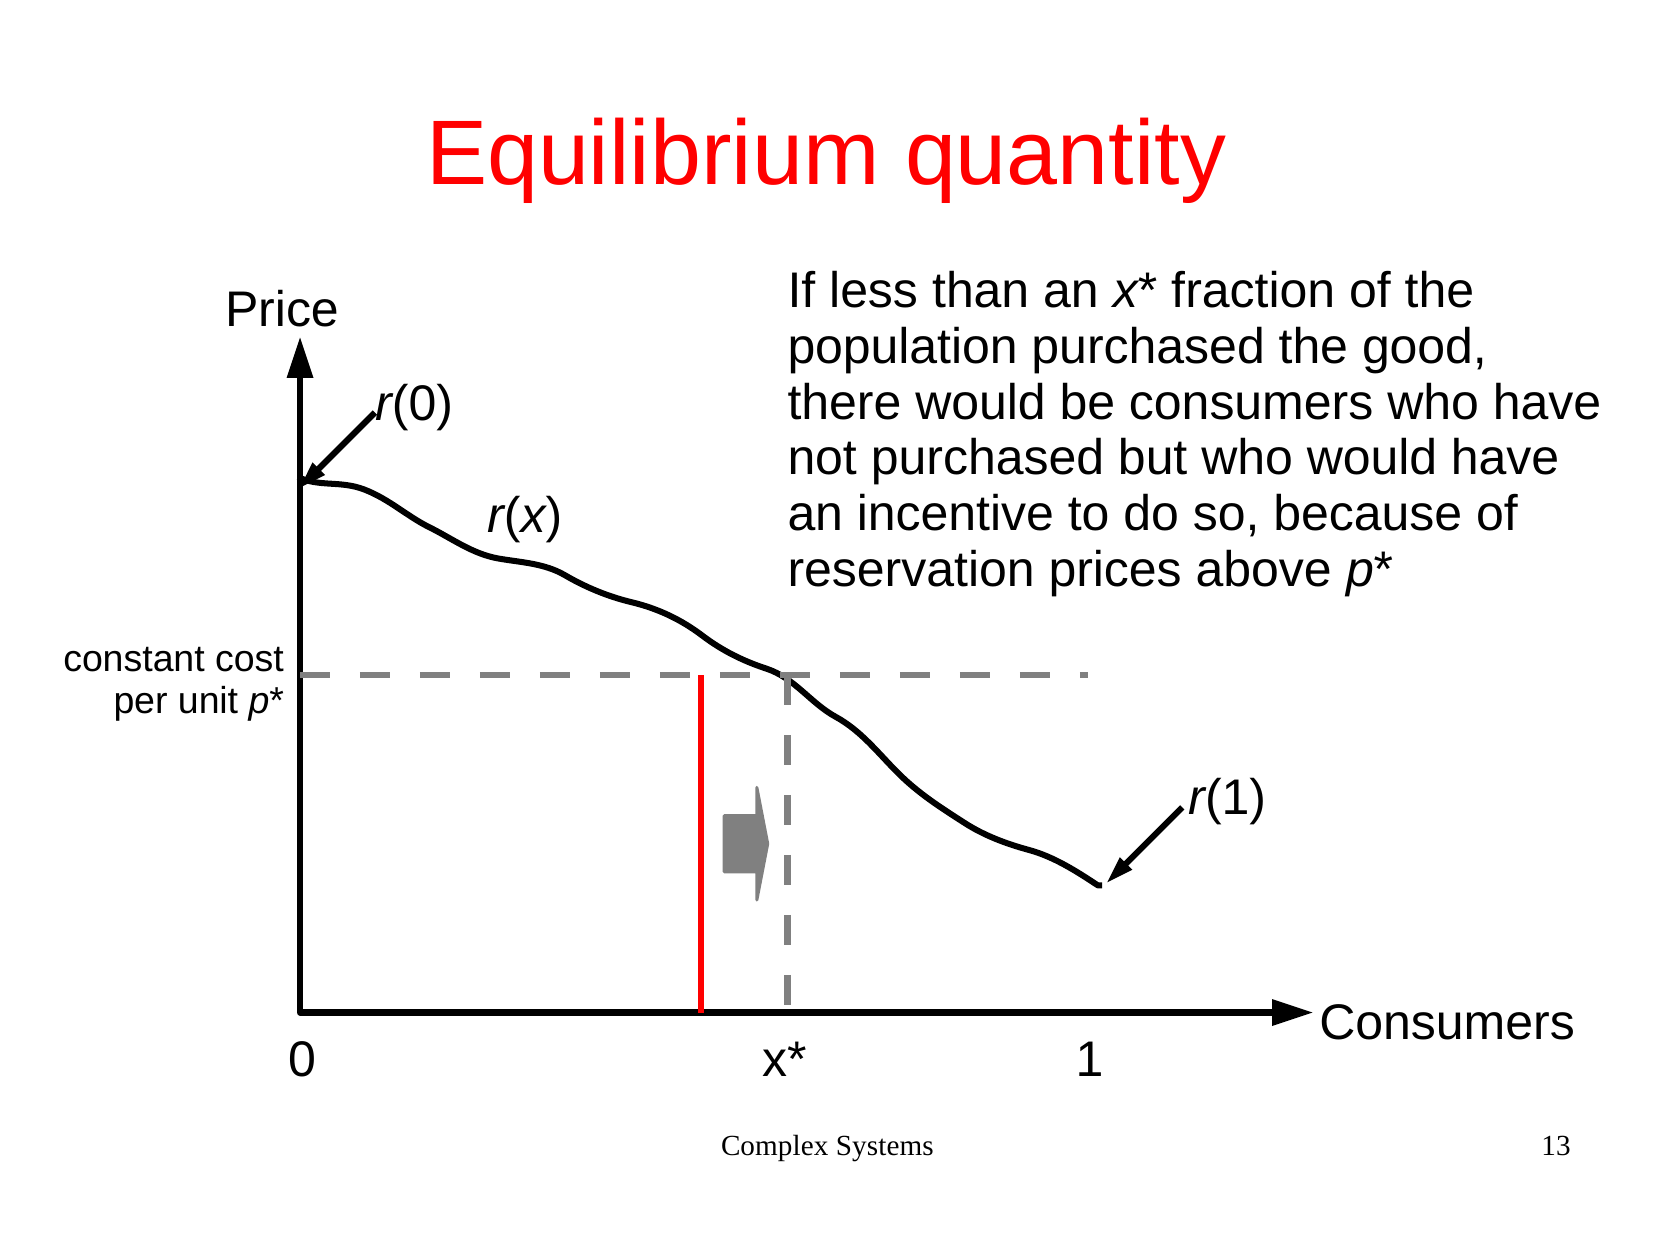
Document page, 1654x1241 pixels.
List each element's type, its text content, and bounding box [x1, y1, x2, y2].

text_box If less than an x* fraction of the population purchased the good, there would be consumers who have not purchased but who would have an incentive to do so, because of reservation prices above p* [787, 262, 1613, 598]
text_box constant cost per unit p* [63, 637, 289, 722]
title Equilibrium quantity [82, 49, 1571, 257]
text_box r(0) [375, 375, 454, 431]
text_box 1 [1075, 1031, 1104, 1088]
text_box [724, 787, 768, 901]
text_box r(x) [487, 487, 563, 544]
text_box r(1) [1188, 769, 1267, 826]
text_box x* [762, 1031, 826, 1088]
text_box Price [225, 281, 339, 338]
text_box Consumers [1319, 994, 1576, 1051]
text_box 0 [288, 1031, 317, 1088]
